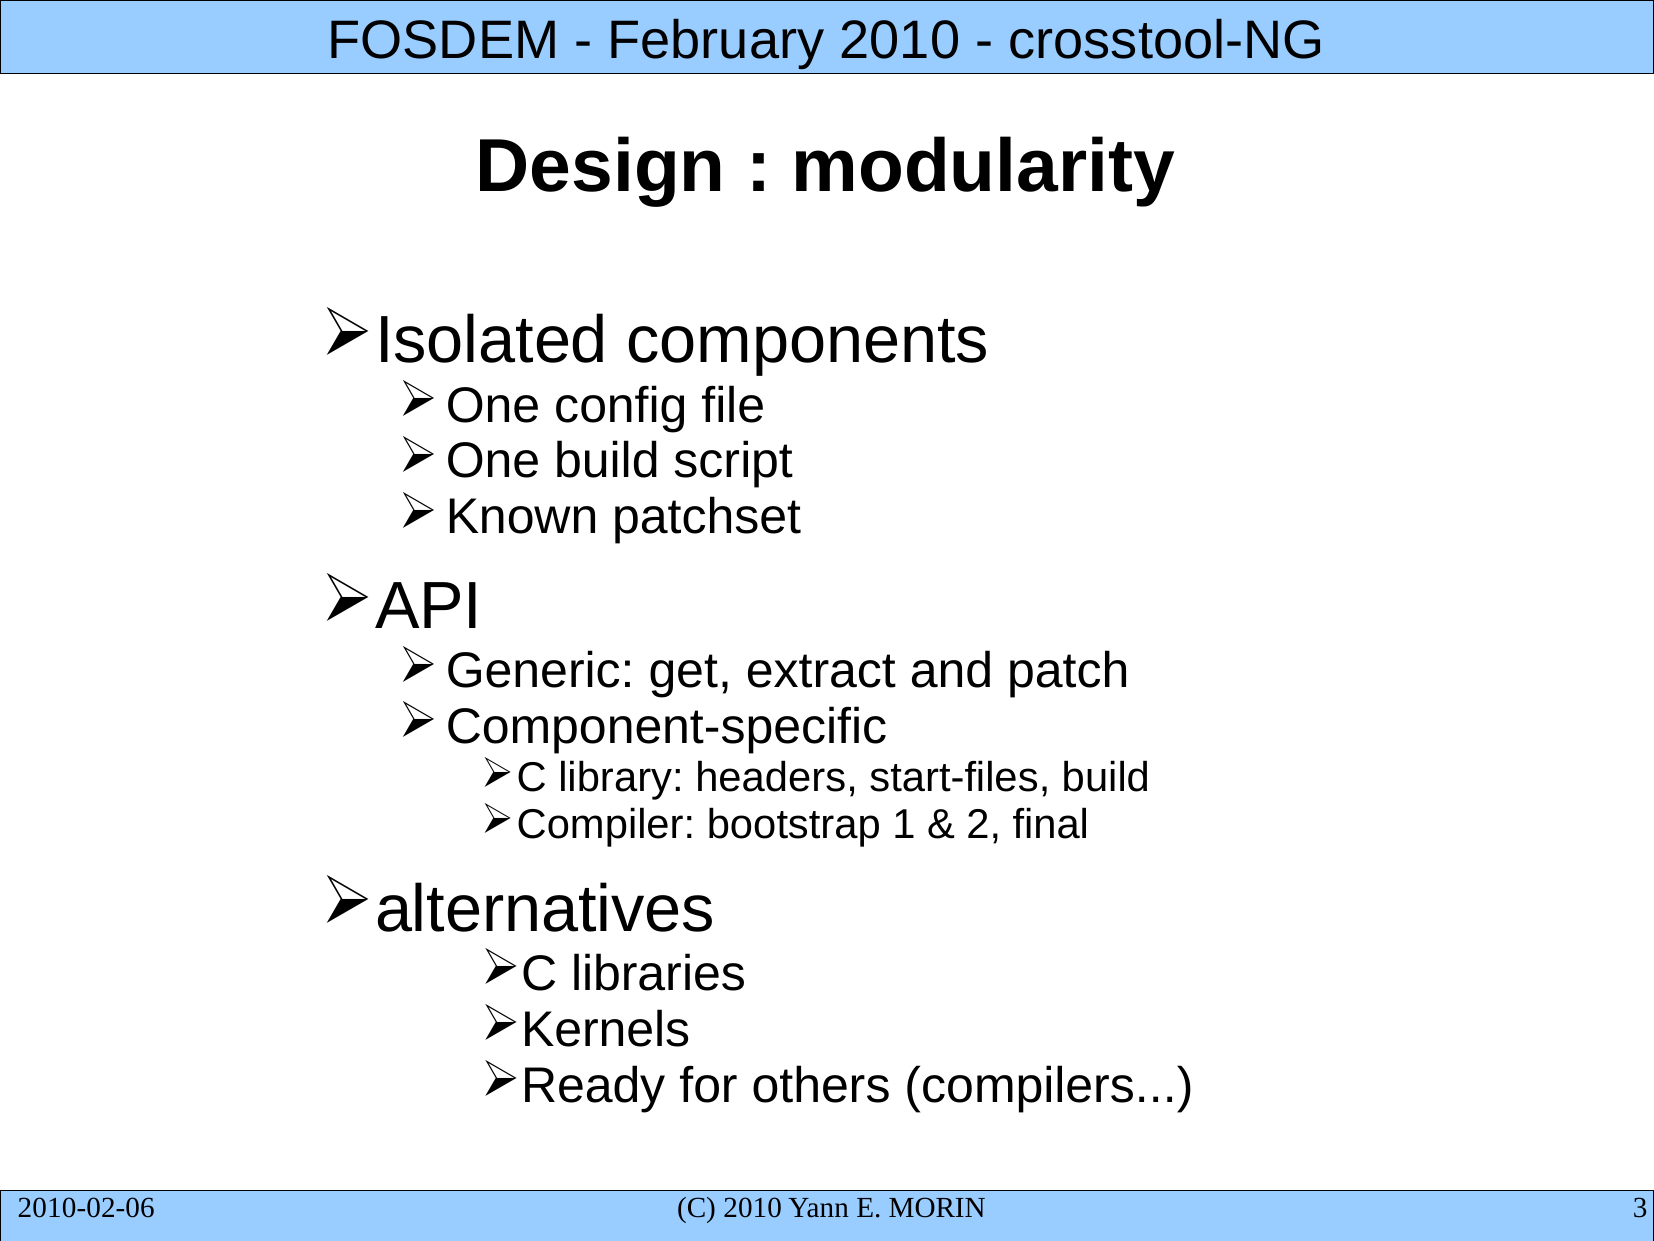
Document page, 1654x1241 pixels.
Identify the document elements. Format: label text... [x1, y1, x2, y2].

title FOSDEM - February 2010 - crosstool-NG [82, 0, 1571, 79]
list Design : modularity [167, 123, 1467, 222]
list Isolated components One config file One build script Known patchset API Generic: get, extract and patch Component-specific C library: headers, start-files, build Compiler: bootstrap 1 & 2, final alternatives C libraries Kernels Ready for others (compilers...) [304, 302, 1430, 1128]
